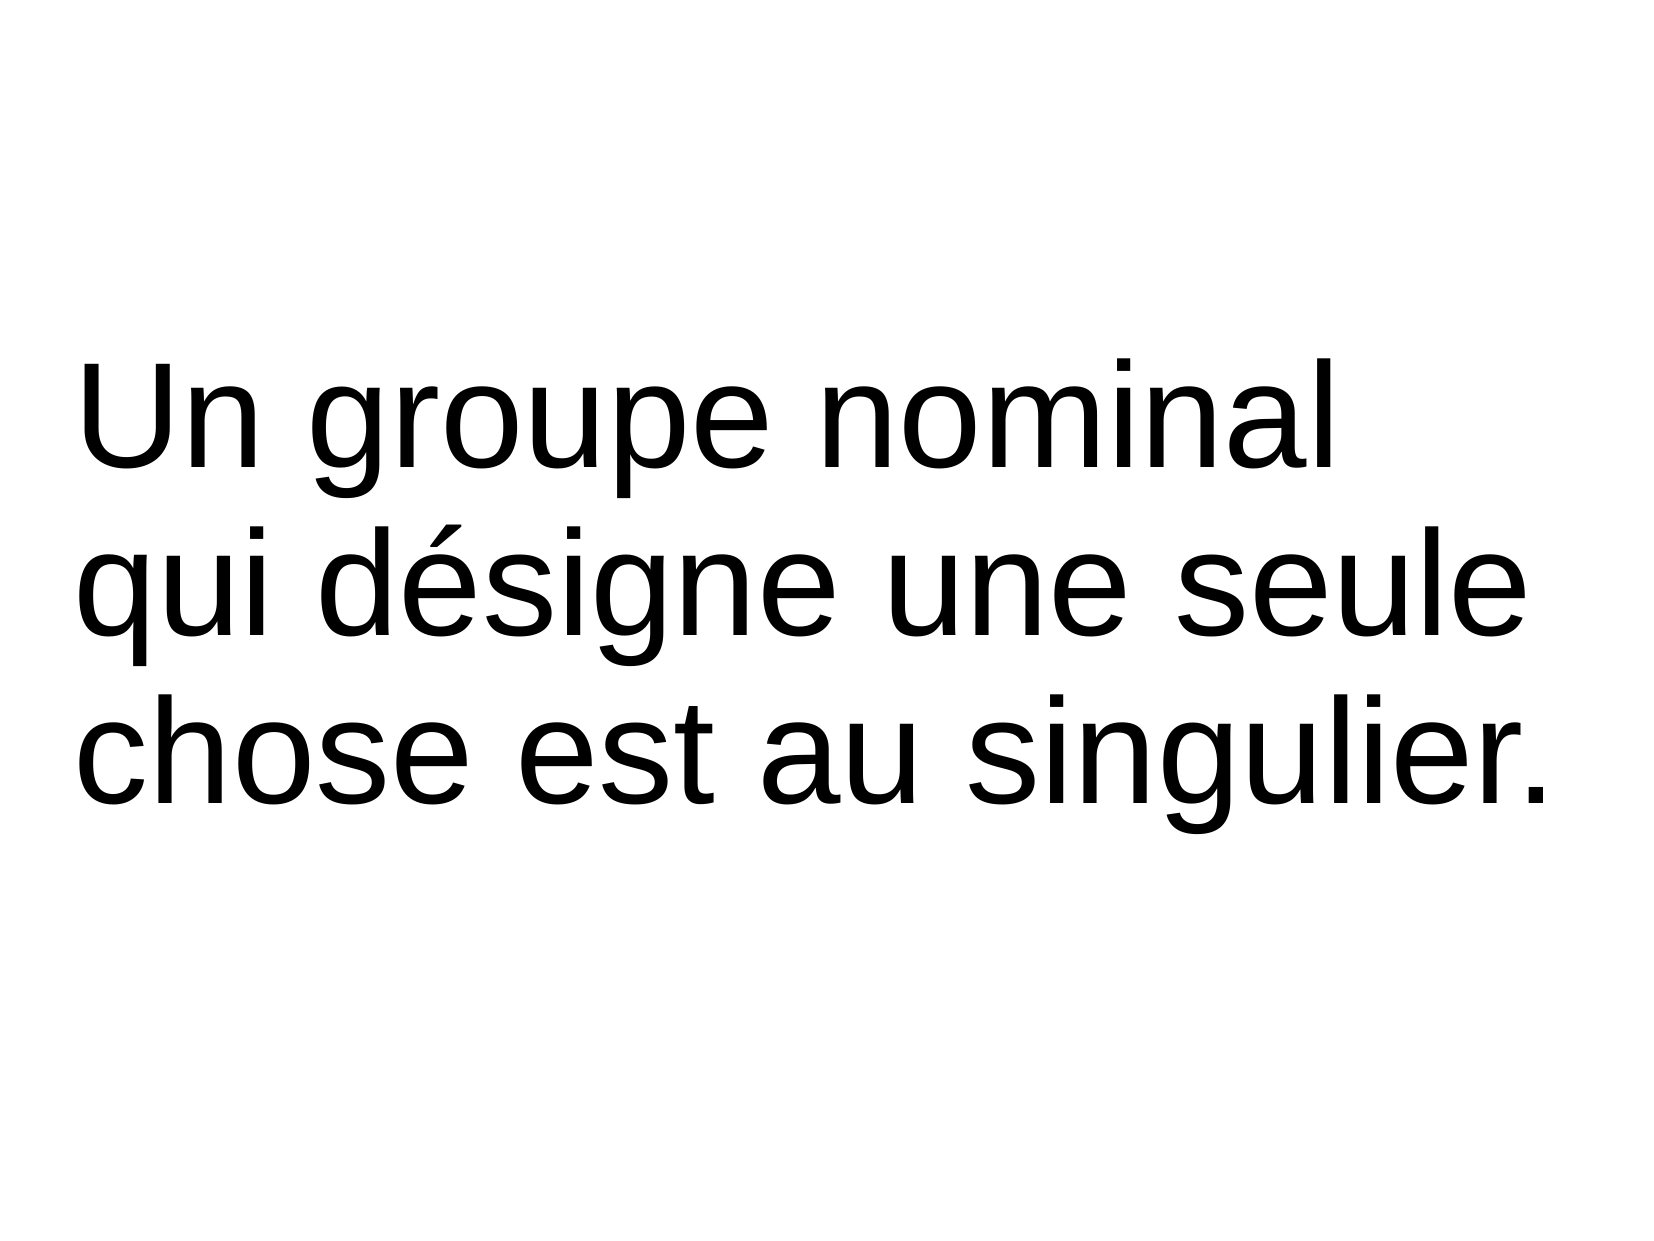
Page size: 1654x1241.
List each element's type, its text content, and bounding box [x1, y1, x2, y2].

text_box Un groupe nominal qui désigne une seule chose est au singulier. [59, 324, 1595, 1063]
